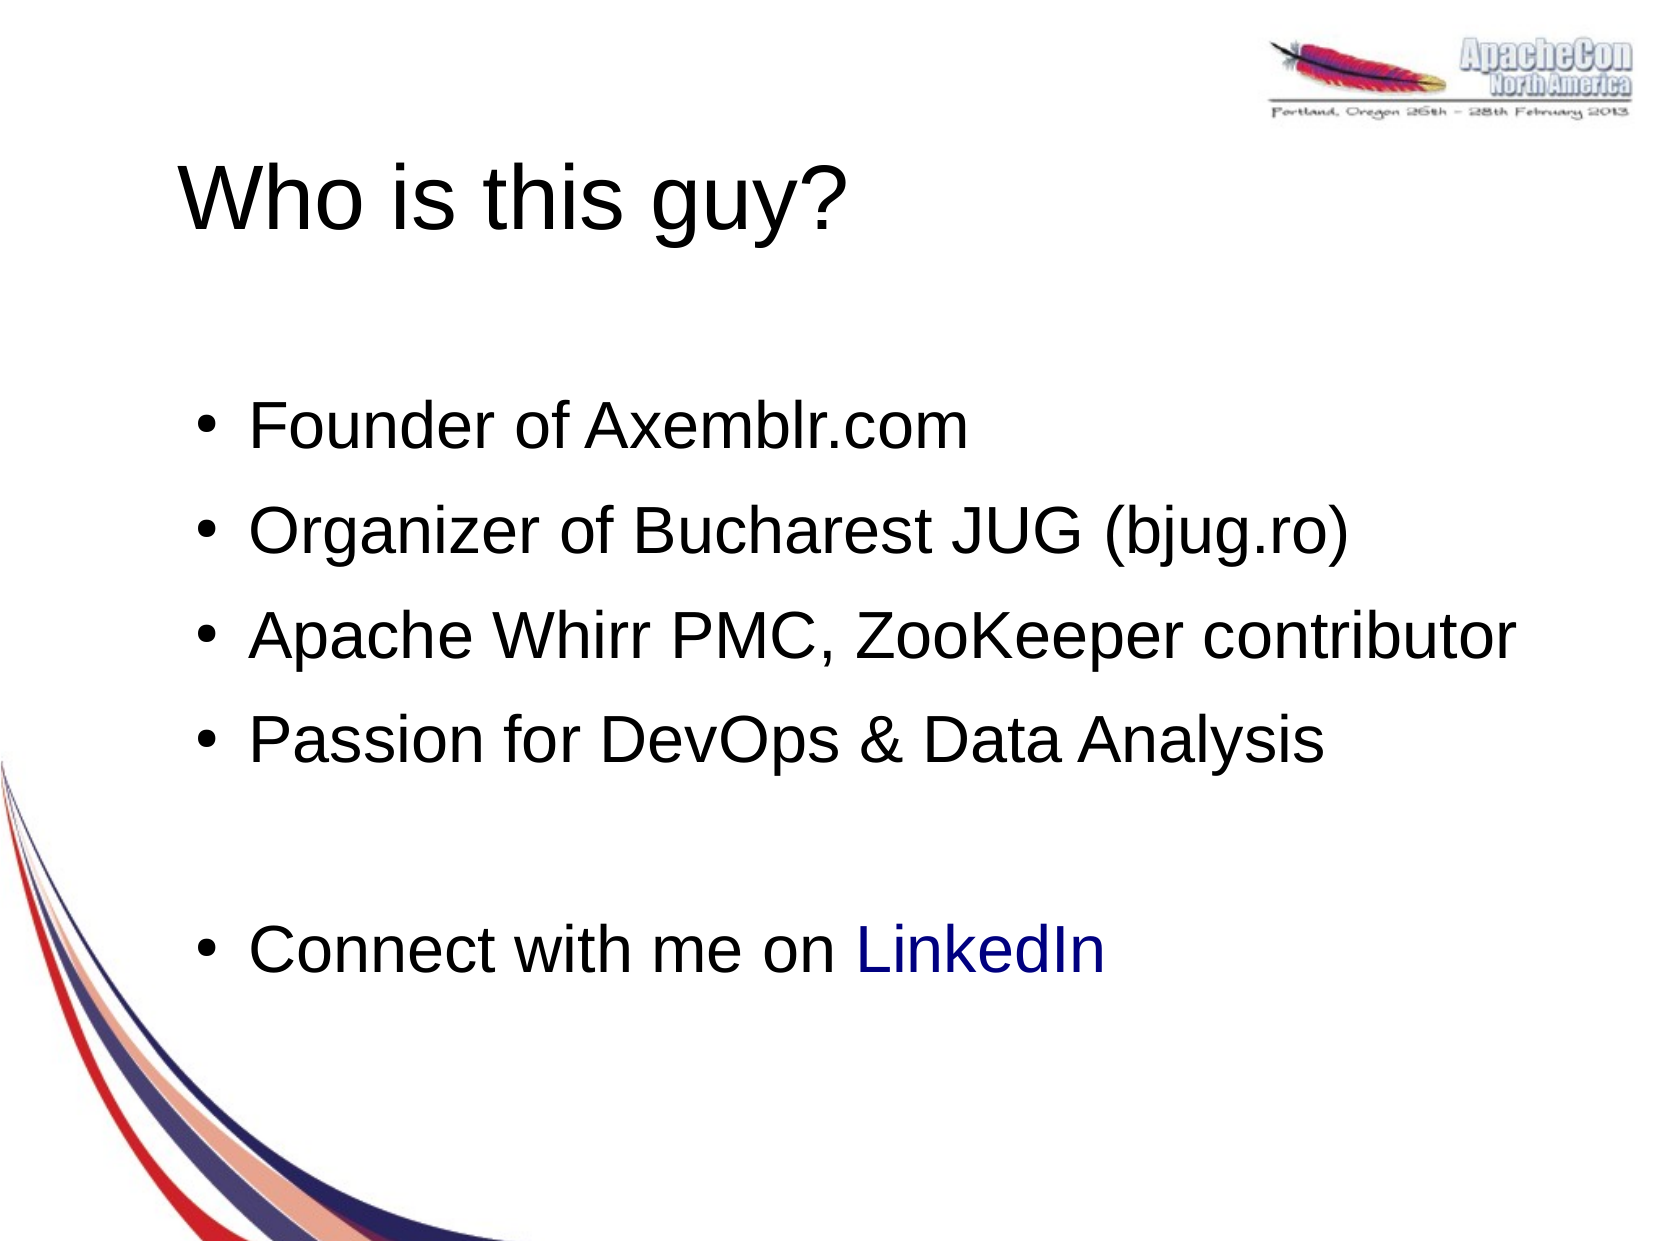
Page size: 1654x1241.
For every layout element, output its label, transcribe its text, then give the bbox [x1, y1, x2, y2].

list Founder of Axemblr.com Organizer of Bucharest JUG (bjug.ro) Apache Whirr PMC, ZooKeeper contributor Passion for DevOps & Data Analysis Connect with me on LinkedIn [177, 283, 1536, 990]
title Who is this guy? [177, 146, 1536, 250]
picture [0, 0, 1654, 1241]
